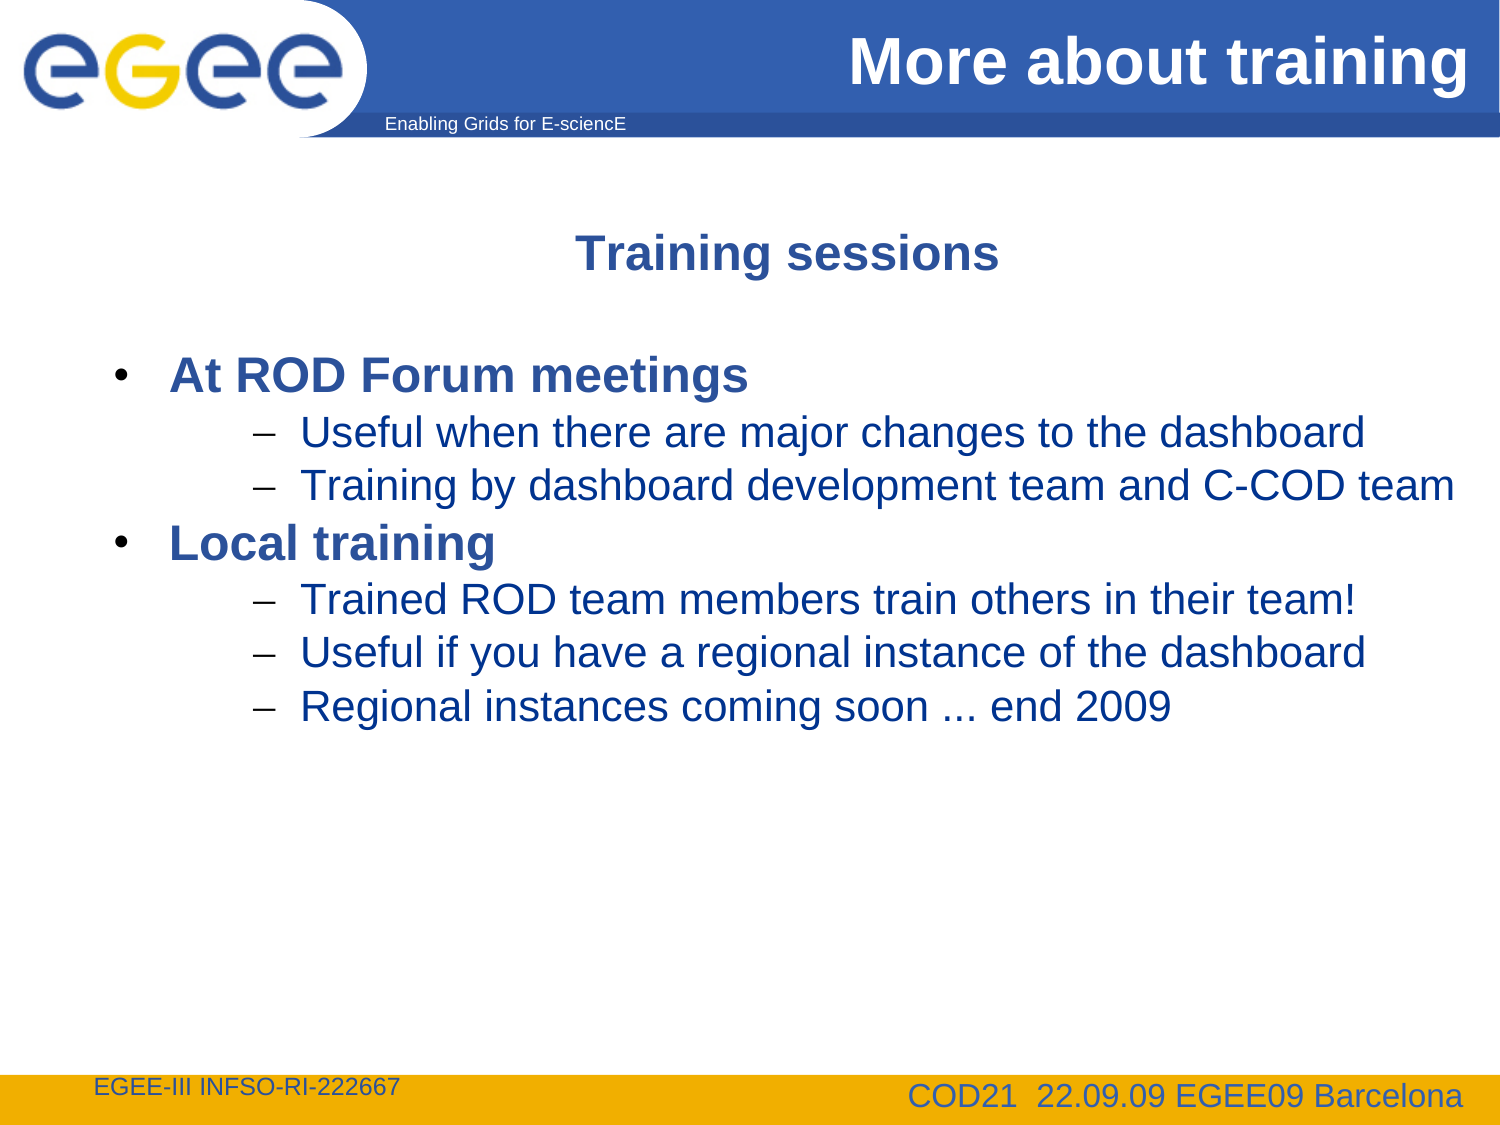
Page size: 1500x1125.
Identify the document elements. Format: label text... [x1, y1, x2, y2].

title More about training [369, 0, 1472, 140]
picture [18, 30, 349, 112]
list Training sessions At ROD Forum meetings Useful when there are major changes to the dashboard Training by dashboard development team and C-COD team Local training Trained ROD team members train others in their team! Useful if you have a regional instance of the dashboard Regional instances coming soon ... end 2009 [56, 163, 1463, 1037]
